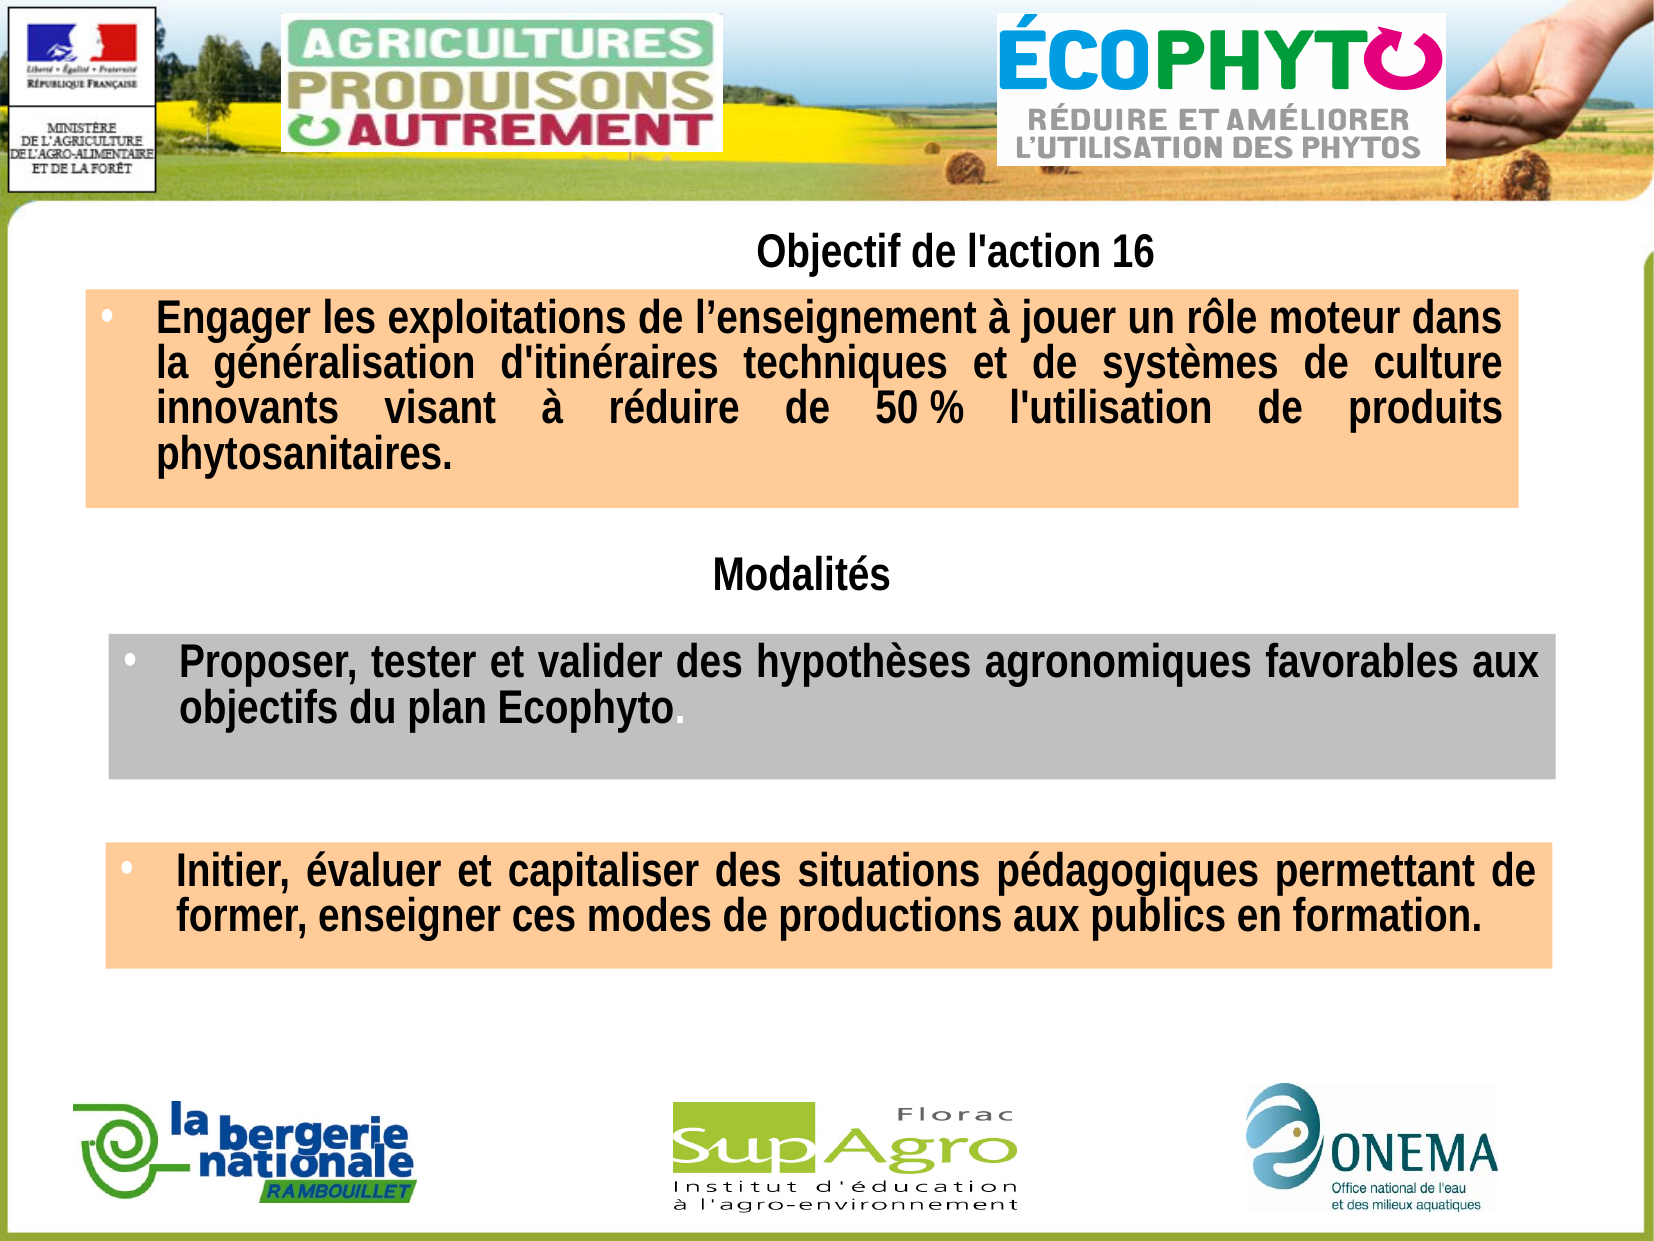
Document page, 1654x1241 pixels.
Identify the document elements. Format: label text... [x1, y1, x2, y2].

chart [997, 13, 1446, 166]
picture [0, 0, 1654, 1241]
text_box Proposer, tester et valider des hypothèses agronomiques favorables aux objectifs du plan Ecophyto. [108, 633, 1556, 780]
text_box Engager les exploitations de l’enseignement à jouer un rôle moteur dans la généralisation d'itinéraires techniques et de systèmes de culture innovants visant à réduire de 50 % l'utilisation de produits phytosanitaires. [85, 289, 1519, 508]
text_box Objectif de l'action 16 [685, 234, 956, 276]
text_box Modalités [587, 535, 1057, 609]
text_box Initier, évaluer et capitaliser des situations pédagogiques permettant de former, enseigner ces modes de productions aux publics en formation. [105, 842, 1553, 969]
